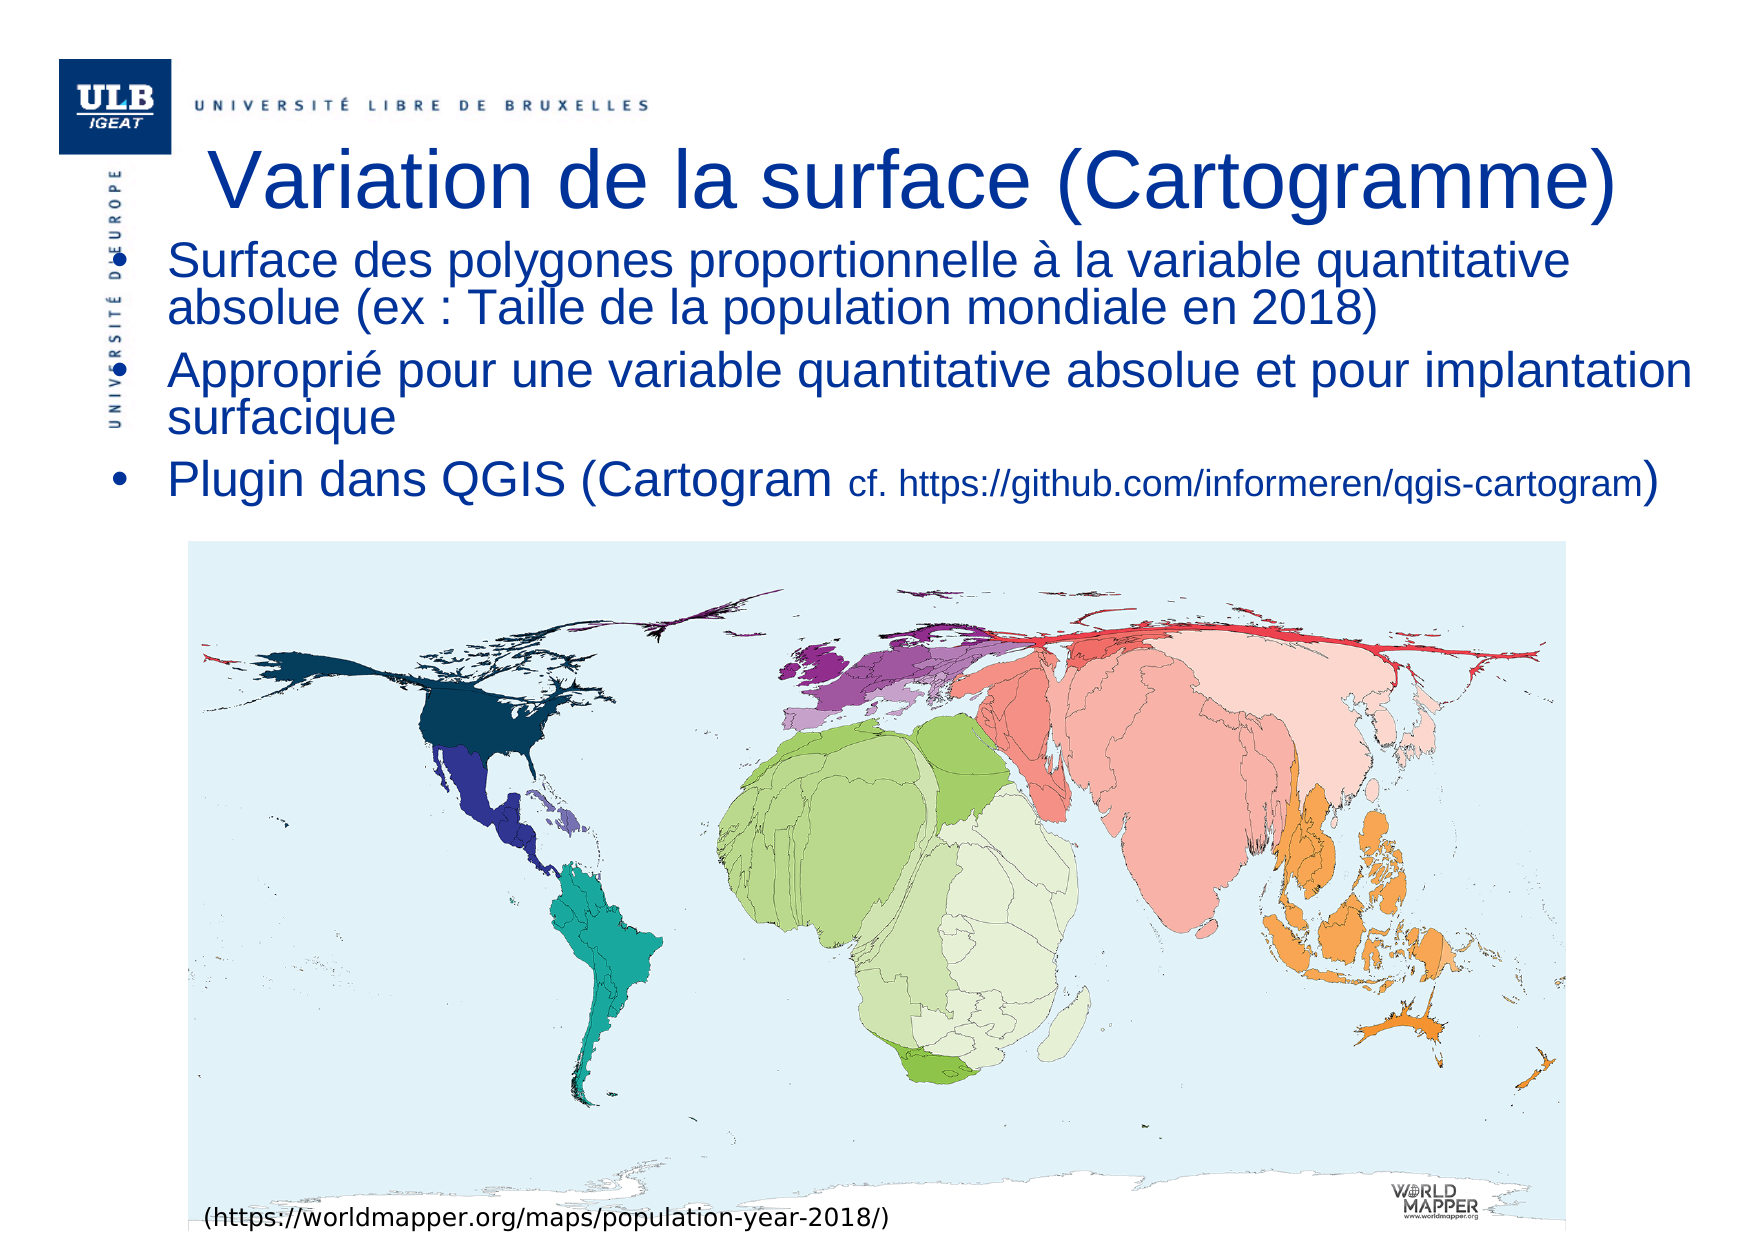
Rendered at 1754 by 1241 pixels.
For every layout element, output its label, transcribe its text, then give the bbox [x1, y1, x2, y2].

title Variation de la surface (Cartogramme) [132, 98, 1695, 239]
list Surface des polygones proportionnelle à la variable quantitative absolue (ex : Taille de la population mondiale en 2018) Approprié pour une variable quantitative absolue et pour implantation surfacique Plugin dans QGIS (Cartogram cf. https://github.com/informeren/qgis-cartogram) [111, 239, 1714, 948]
picture [59, 59, 1695, 1231]
text_box (https://worldmapper.org/maps/population-year-2018/) [188, 1196, 907, 1241]
